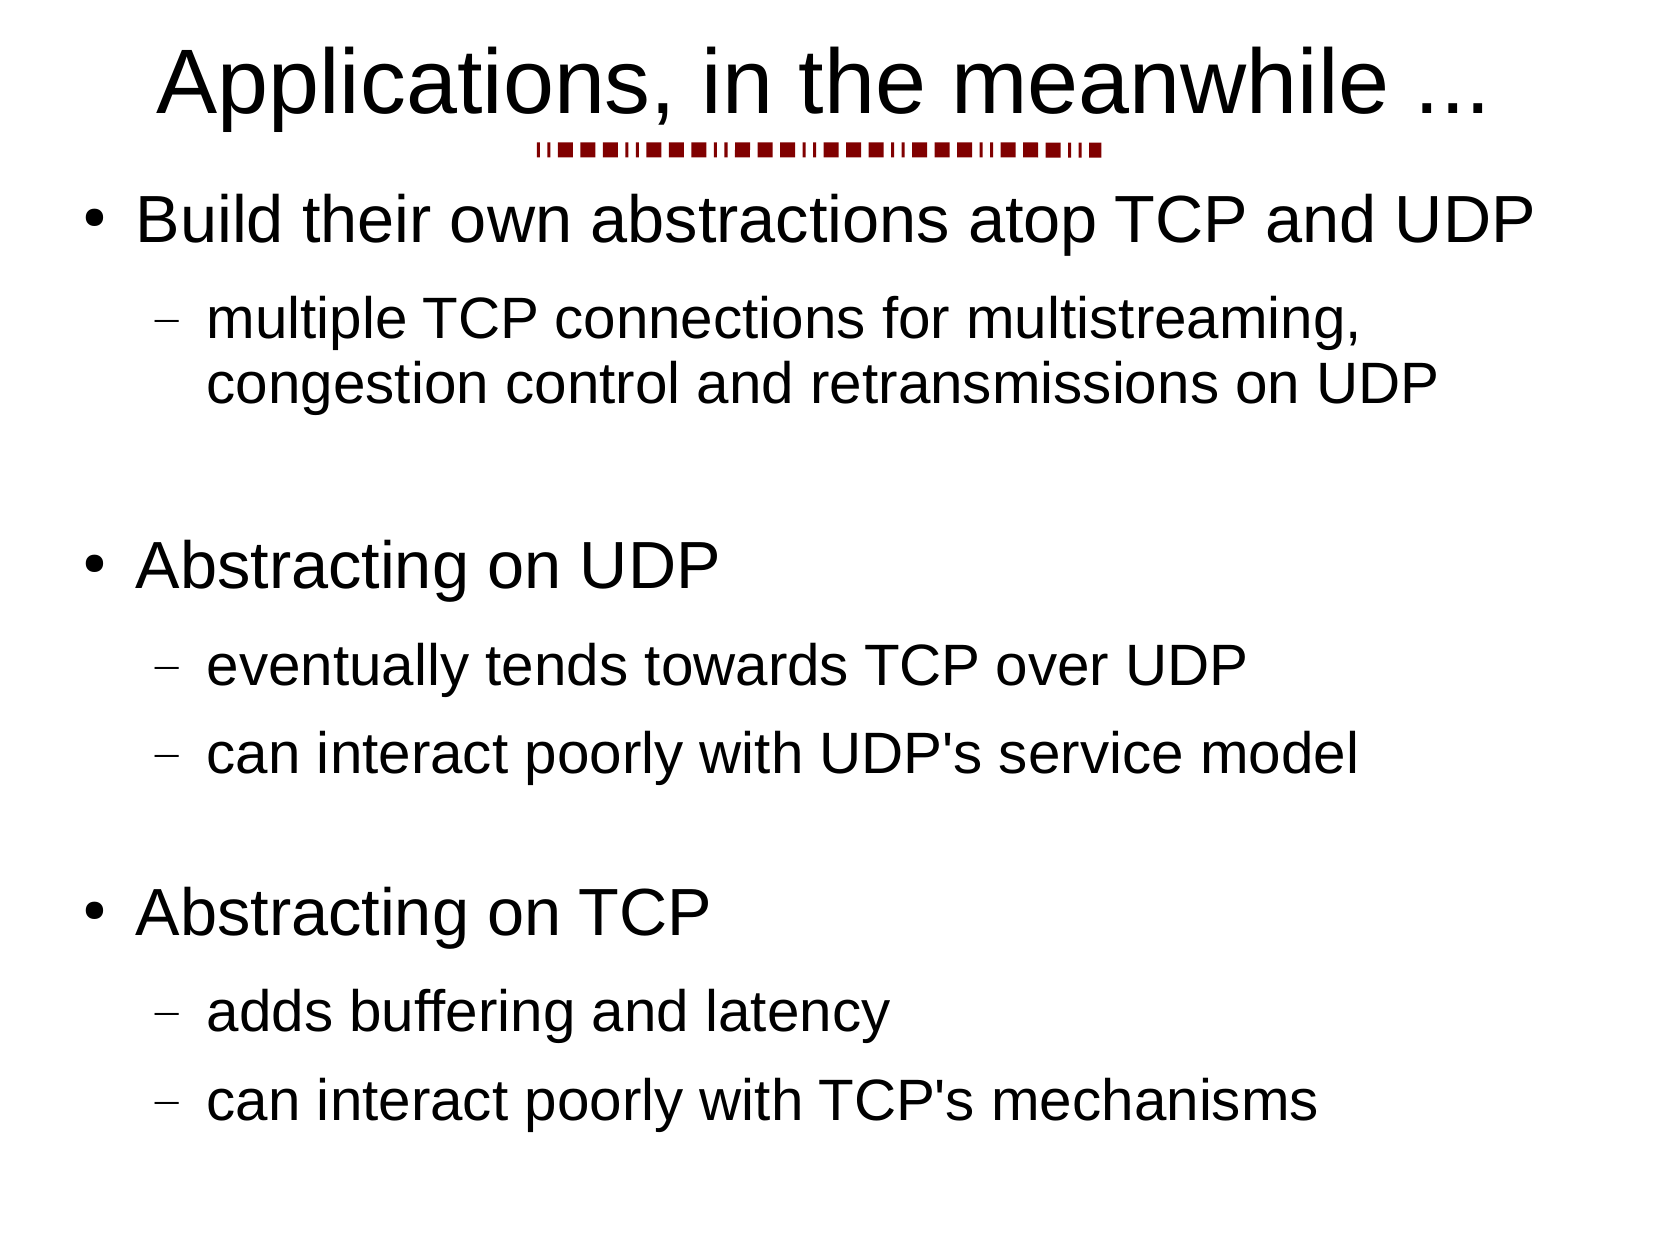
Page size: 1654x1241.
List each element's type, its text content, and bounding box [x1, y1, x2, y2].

title Applications, in the meanwhile ... [75, 0, 1576, 179]
list Build their own abstractions atop TCP and UDP multiple TCP connections for multistreaming, congestion control and retransmissions on UDP Abstracting on UDP eventually tends towards TCP over UDP can interact poorly with UDP's service model Abstracting on TCP adds buffering and latency can interact poorly with TCP's mechanisms [64, 181, 1640, 1133]
